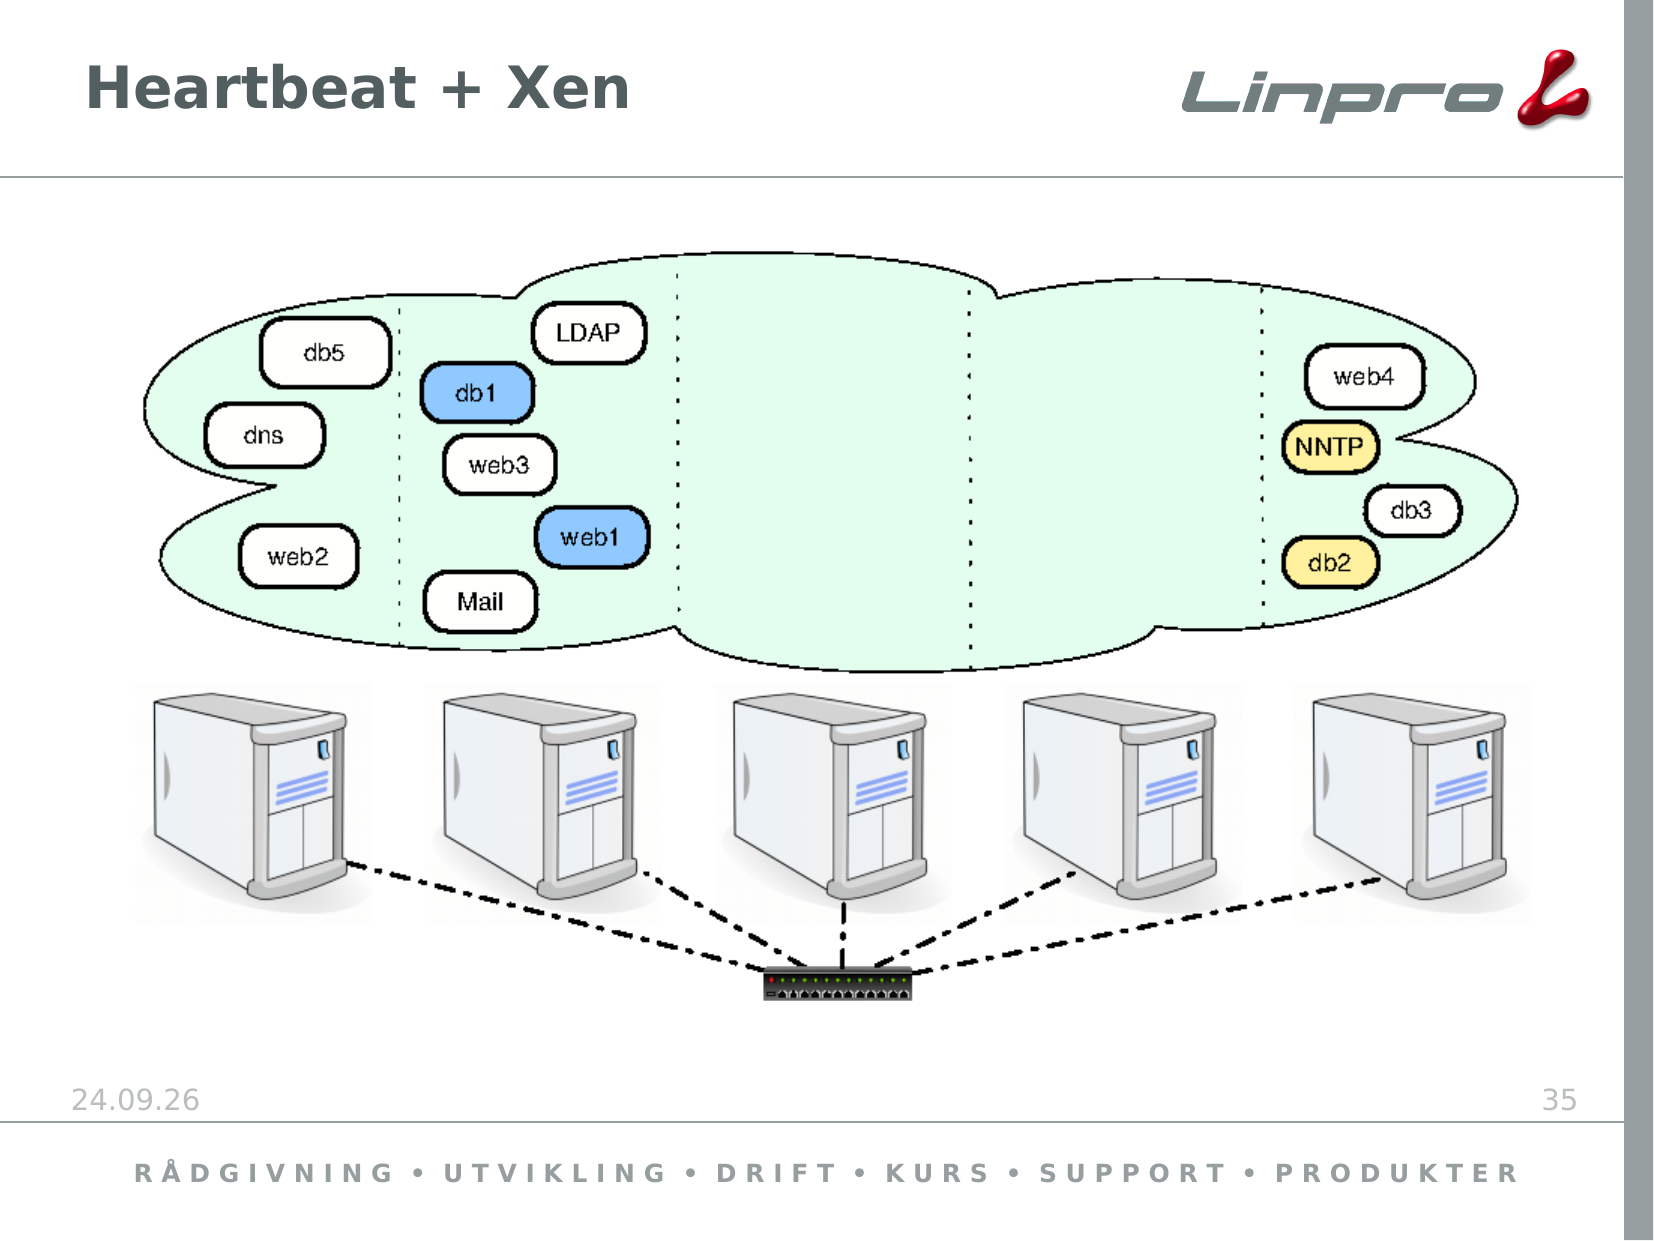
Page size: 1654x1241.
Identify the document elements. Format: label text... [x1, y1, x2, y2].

title Heartbeat + Xen [84, 49, 1573, 128]
picture [1181, 47, 1595, 133]
picture [76, 238, 1579, 1004]
